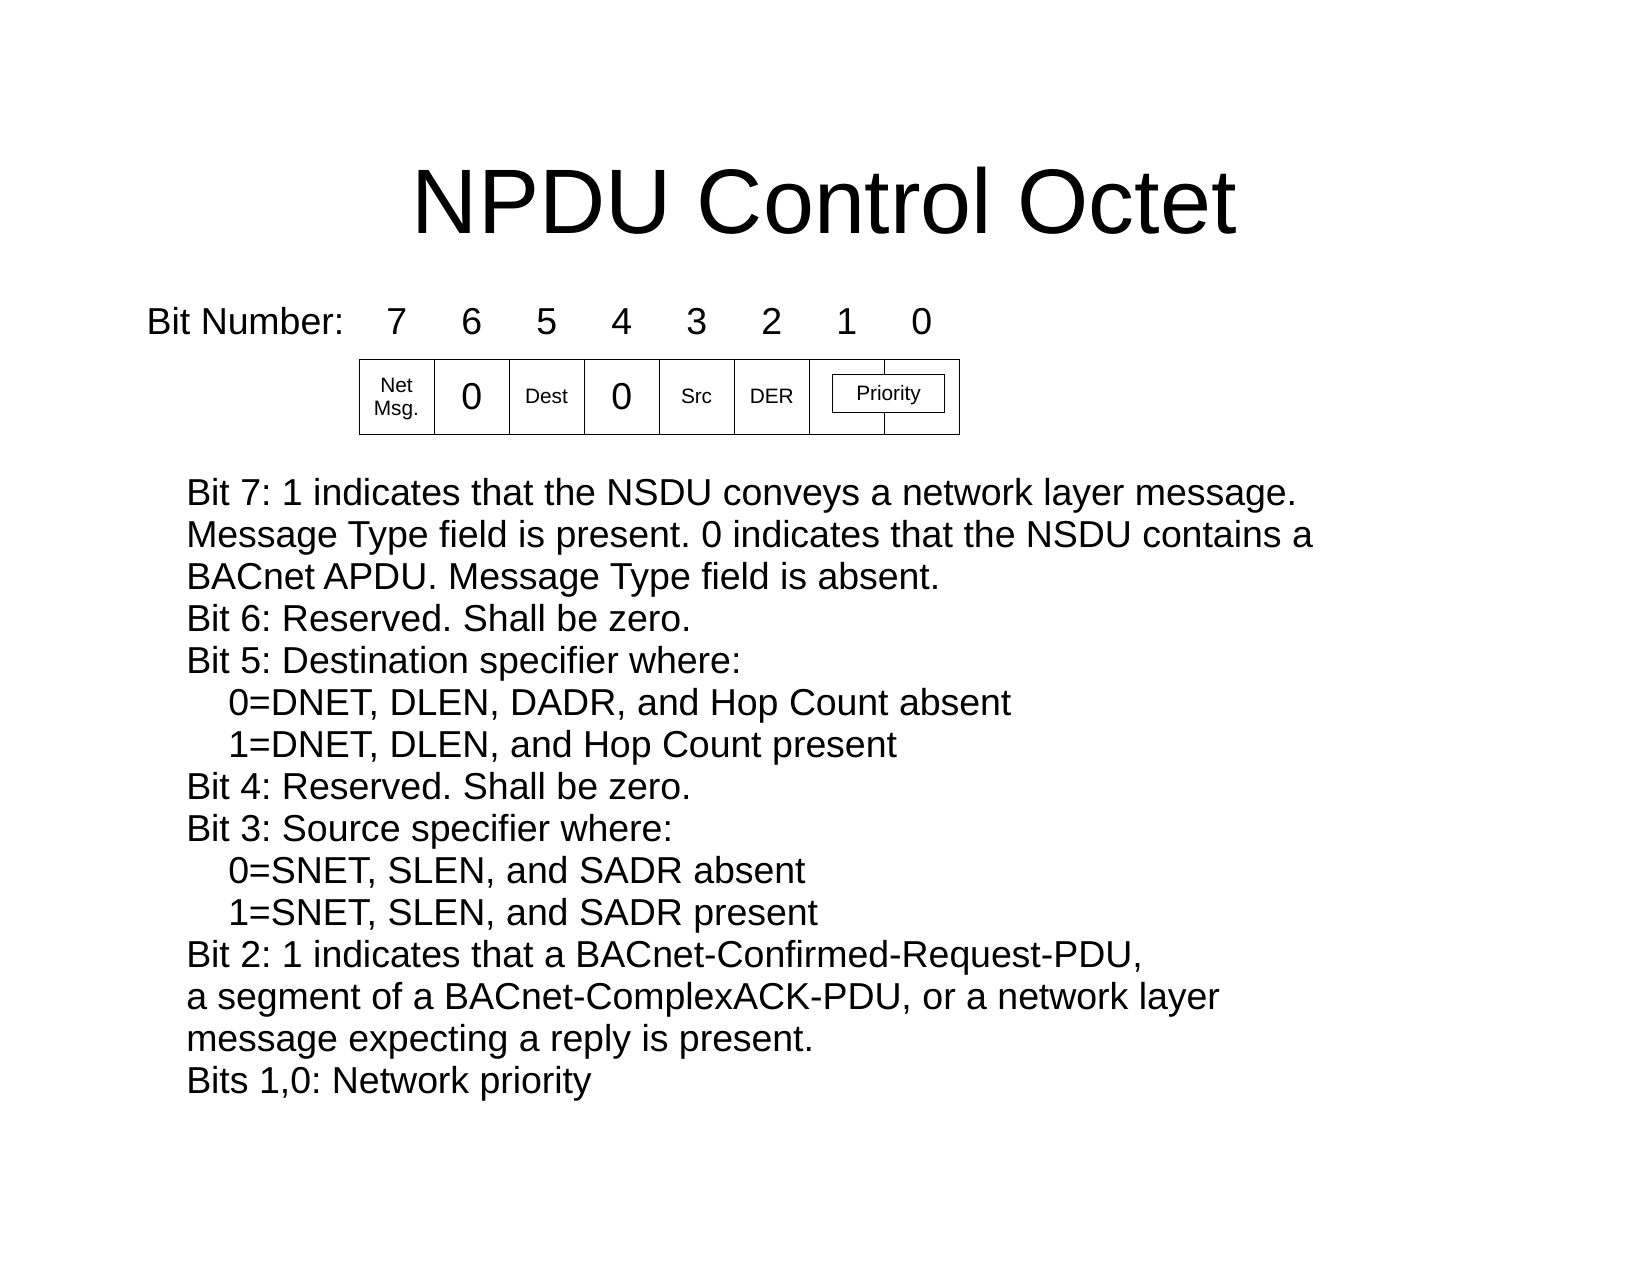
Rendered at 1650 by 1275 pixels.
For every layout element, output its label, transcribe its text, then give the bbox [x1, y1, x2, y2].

text_box 0 [885, 284, 960, 359]
title NPDU Control Octet [135, 105, 1515, 299]
text_box Priority [832, 374, 945, 413]
text_box 2 [734, 284, 809, 359]
text_box Net Msg. [359, 359, 434, 435]
text_box 5 [510, 284, 584, 359]
text_box 0 [584, 359, 659, 435]
text_box 0 [885, 359, 960, 435]
text_box 1 [809, 284, 885, 359]
text_box Bit Number: [59, 284, 360, 360]
text_box 3 [659, 284, 734, 359]
text_box Src [659, 359, 734, 435]
text_box 6 [434, 284, 510, 359]
text_box DER [734, 359, 809, 435]
text_box 0 [434, 359, 510, 435]
text_box Bit 7: 1 indicates that the NSDU conveys a network layer message. Message Type field is present. 0 indicates that the NSDU contains a BACnet APDU. Message Type field is absent. Bit 6: Reserved. Shall be zero. Bit 5: Destination specifier where: 0=DNET, DLEN, DADR, and Hop Count absent 1=DNET, DLEN, and Hop Count present Bit 4: Reserved. Shall be zero. Bit 3: Source specifier where: 0=SNET, SLEN, and SADR absent 1=SNET, SLEN, and SADR present Bit 2: 1 indicates that a BACnet-Confirmed-Request-PDU, a segment of a BACnet-ComplexACK-PDU, or a network layer message expecting a reply is present. Bits 1,0: Network priority [171, 464, 1410, 1110]
text_box 7 [360, 284, 434, 359]
text_box Dest [510, 359, 584, 435]
text_box 1 [809, 359, 885, 435]
text_box 4 [584, 284, 659, 359]
